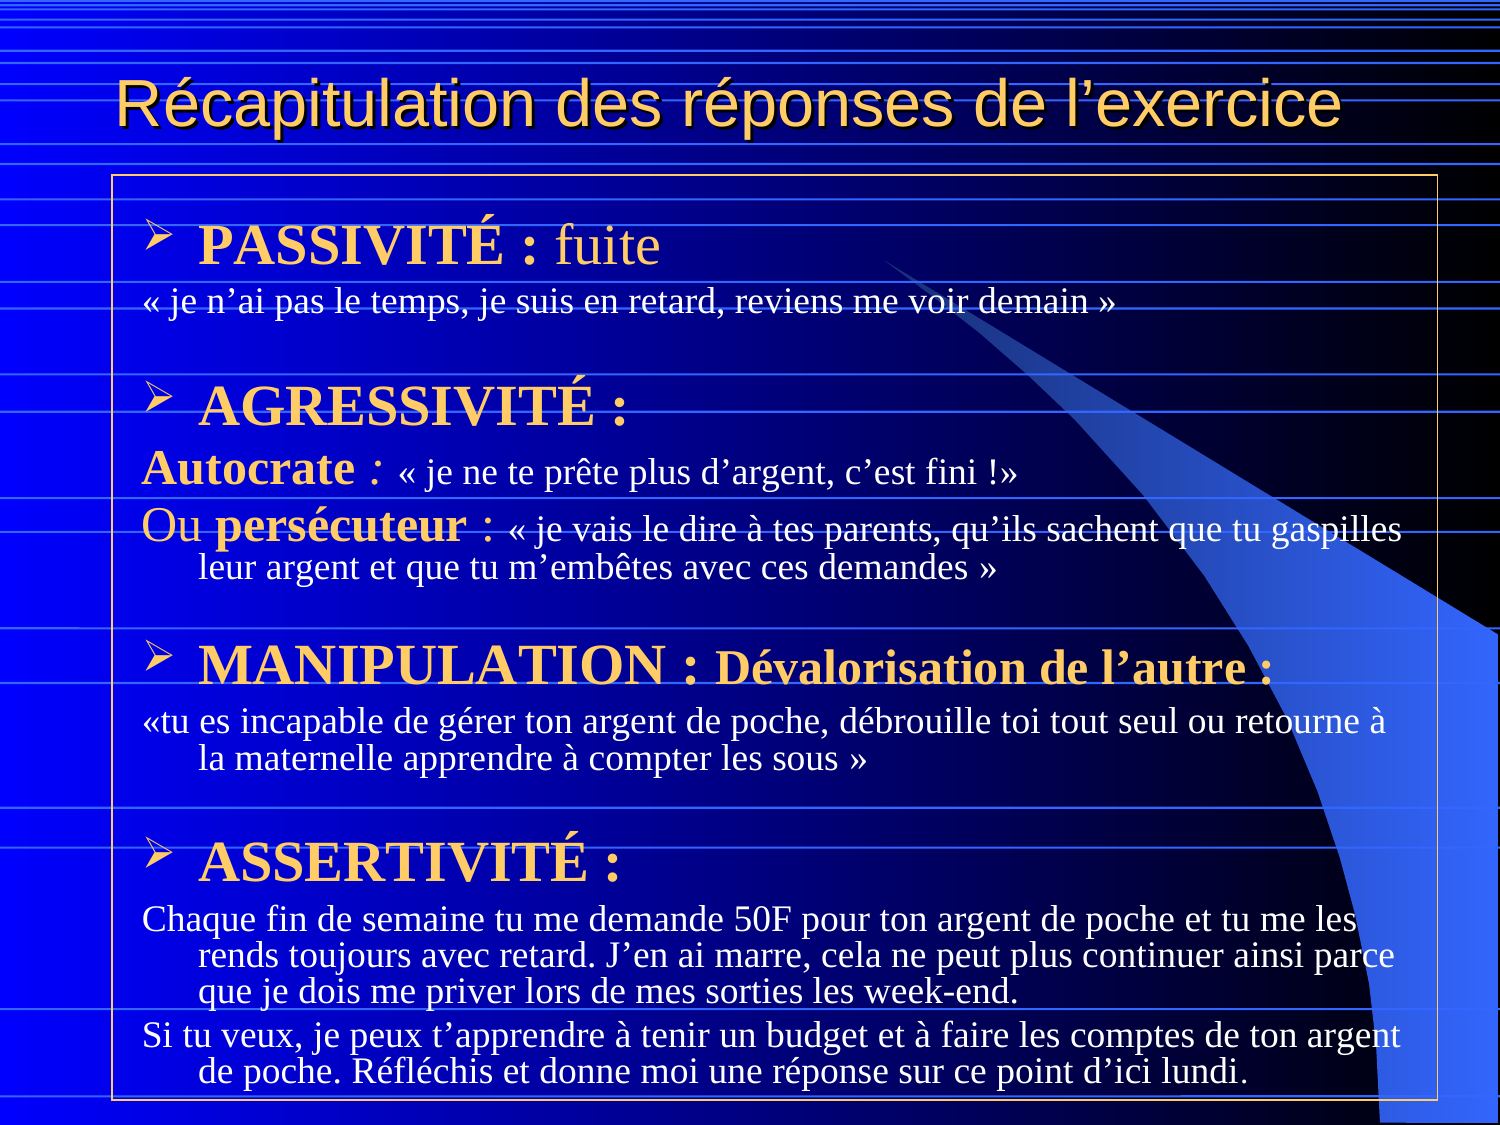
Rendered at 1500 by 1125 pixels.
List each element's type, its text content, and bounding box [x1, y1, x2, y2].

list PASSIVITÉ : fuite « je n’ai pas le temps, je suis en retard, reviens me voir demain » AGRESSIVITÉ : Autocrate : « je ne te prête plus d’argent, c’est fini !» Ou persécuteur : « je vais le dire à tes parents, qu’ils sachent que tu gaspilles leur argent et que tu m’embêtes avec ces demandes » MANIPULATION : Dévalorisation de l’autre : «tu es incapable de gérer ton argent de poche, débrouille toi tout seul ou retourne à la maternelle apprendre à compter les sous » ASSERTIVITÉ : Chaque fin de semaine tu me demande 50F pour ton argent de poche et tu me les rends toujours avec retard. J’en ai marre, cela ne peut plus continuer ainsi parce que je dois me priver lors de mes sorties les week-end. Si tu veux, je peux t’apprendre à tenir un budget et à faire les comptes de ton argent de poche. Réfléchis et donne moi une réponse sur ce point d’ici lundi. [111, 174, 1438, 1101]
title Récapitulation des réponses de l’exercice [99, 37, 1426, 163]
